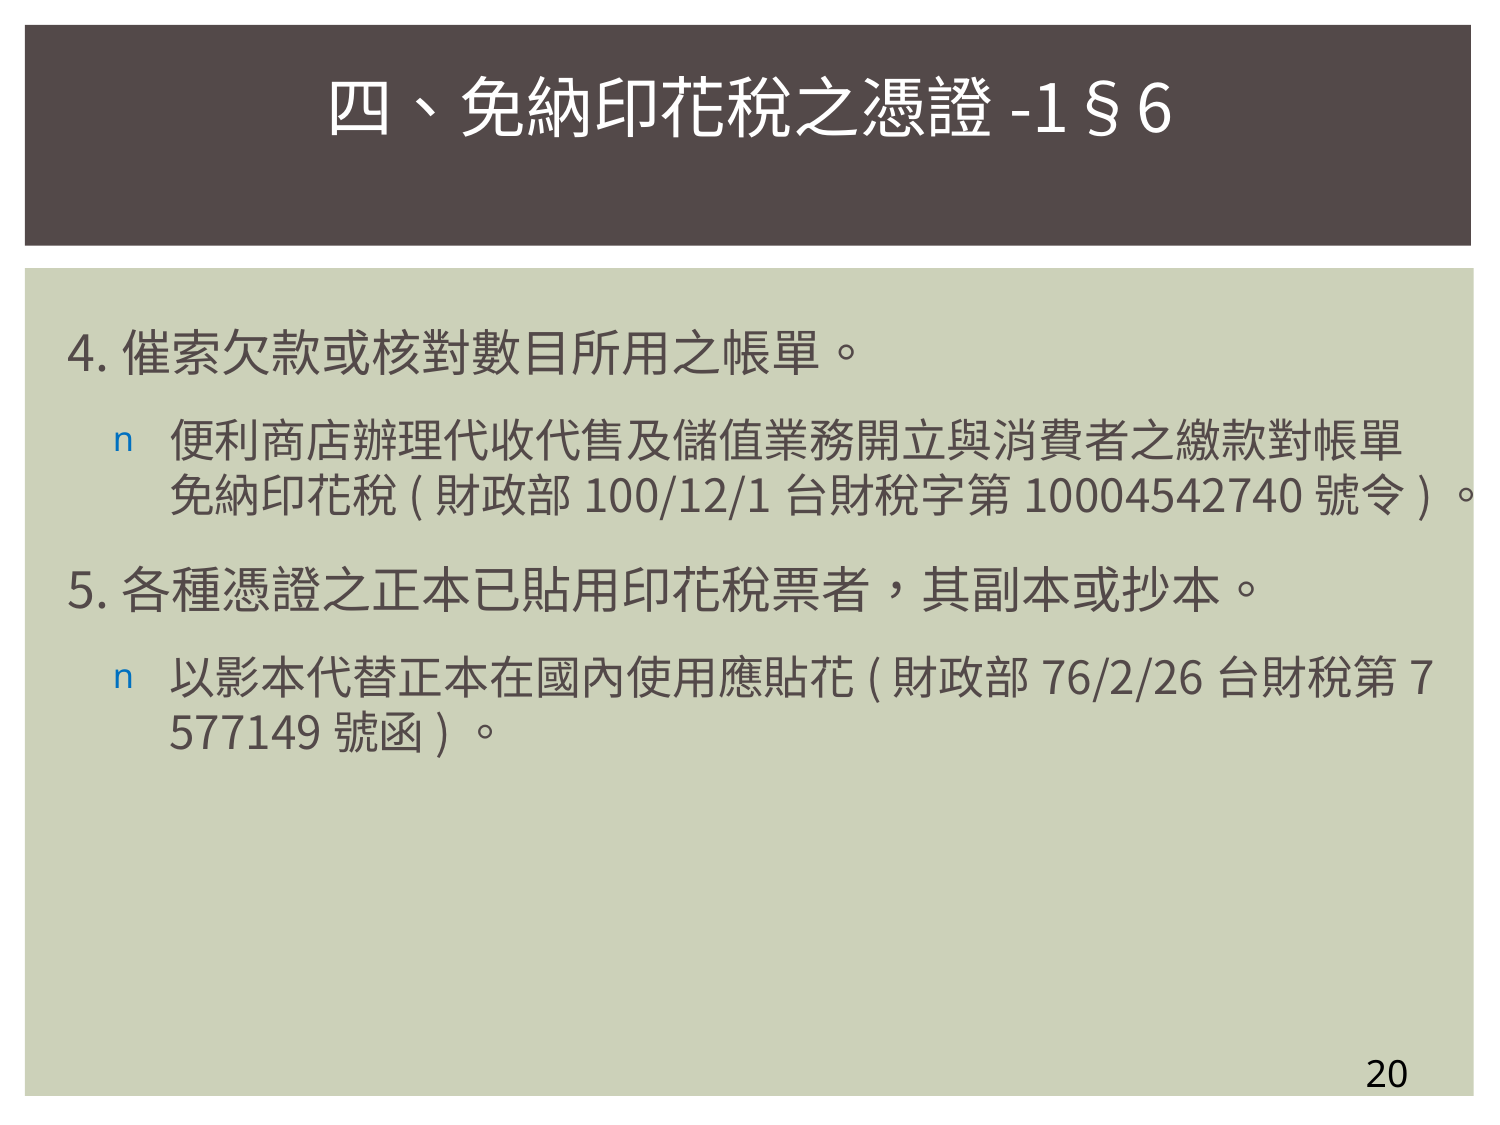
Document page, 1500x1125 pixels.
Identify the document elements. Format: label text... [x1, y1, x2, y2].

slide_number <編號> [1350, 1042, 1447, 1088]
list 4.催索欠款或核對數目所用之帳單。 便利商店辦理代收代售及儲值業務開立與消費者之繳款對帳單免納印花稅(財政部100/12/1台財稅字第10004542740號令)。 5.各種憑證之正本已貼用印花稅票者，其副本或抄本。 以影本代替正本在國內使用應貼花(財政部76/2/26台財稅第7577149號函)。 [53, 314, 1459, 823]
title 四、免納印花稅之憑證-1§6 [62, 58, 1438, 232]
